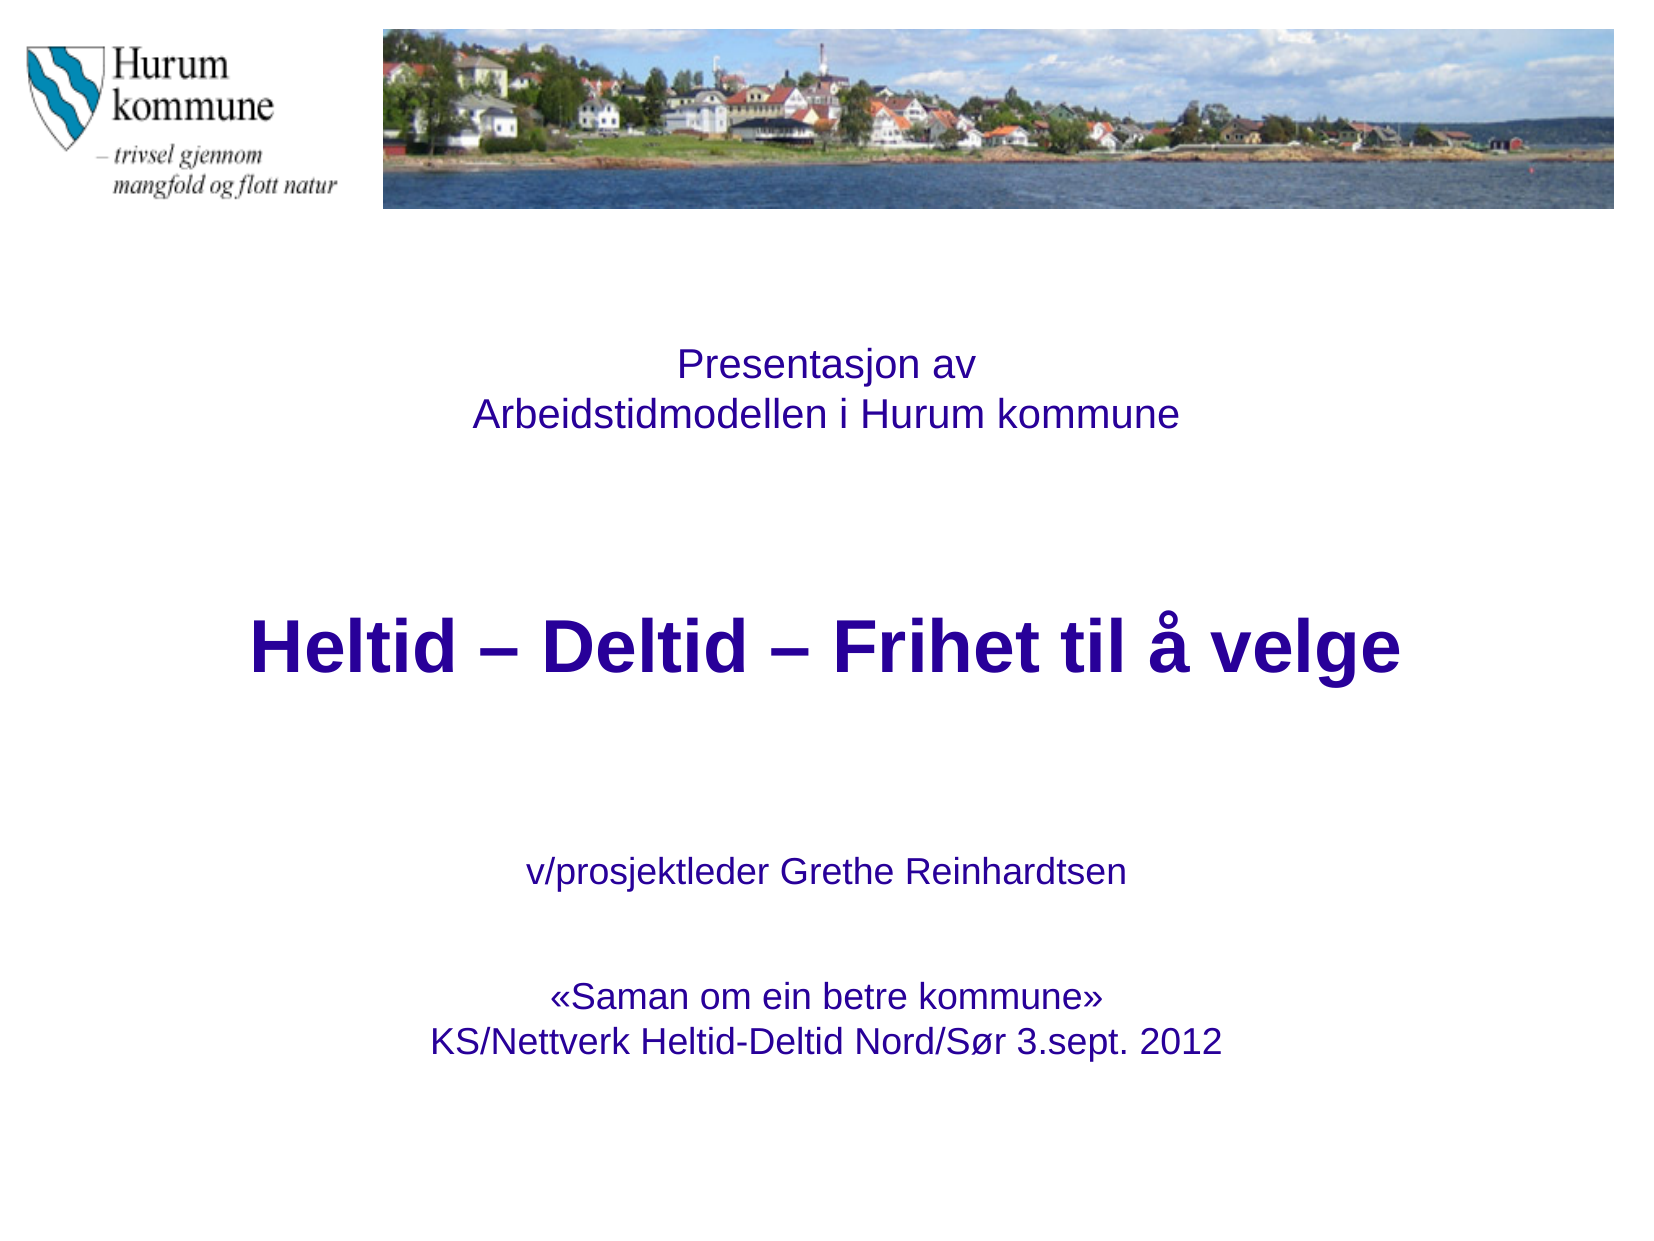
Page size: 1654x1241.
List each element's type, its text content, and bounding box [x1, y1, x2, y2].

picture [383, 29, 1614, 209]
text_box Presentasjon av Arbeidstidmodellen i Hurum kommune Heltid – Deltid – Frihet til å velge v/prosjektleder Grethe Reinhardtsen «Saman om ein betre kommune» KS/Nettverk Heltid-Deltid Nord/Sør 3.sept. 2012 [82, 290, 1571, 1109]
picture [14, 34, 362, 214]
